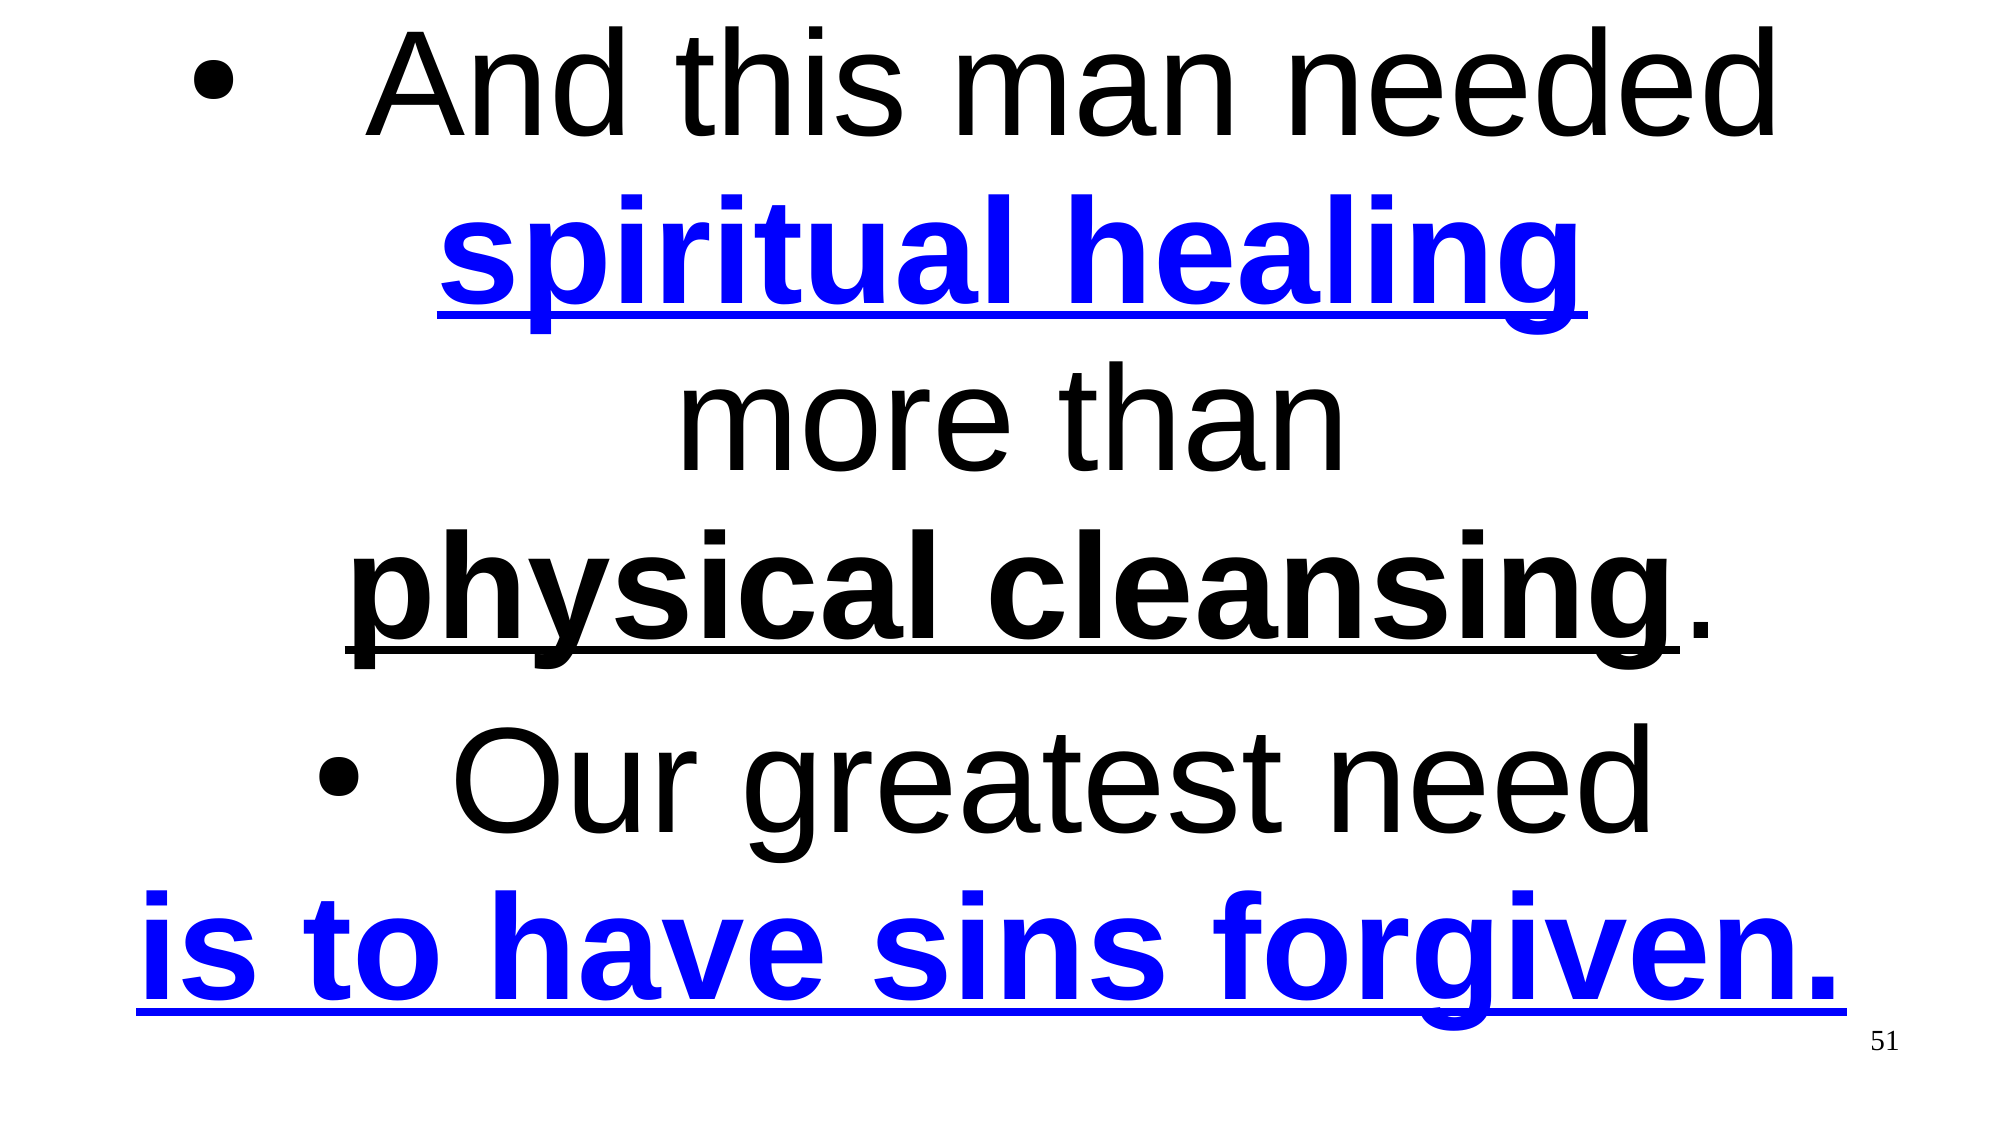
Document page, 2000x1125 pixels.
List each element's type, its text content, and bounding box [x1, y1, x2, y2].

list And this man needed spiritual healing more than physical cleansing. Our greatest need is to have sins forgiven. [0, 0, 1996, 1123]
